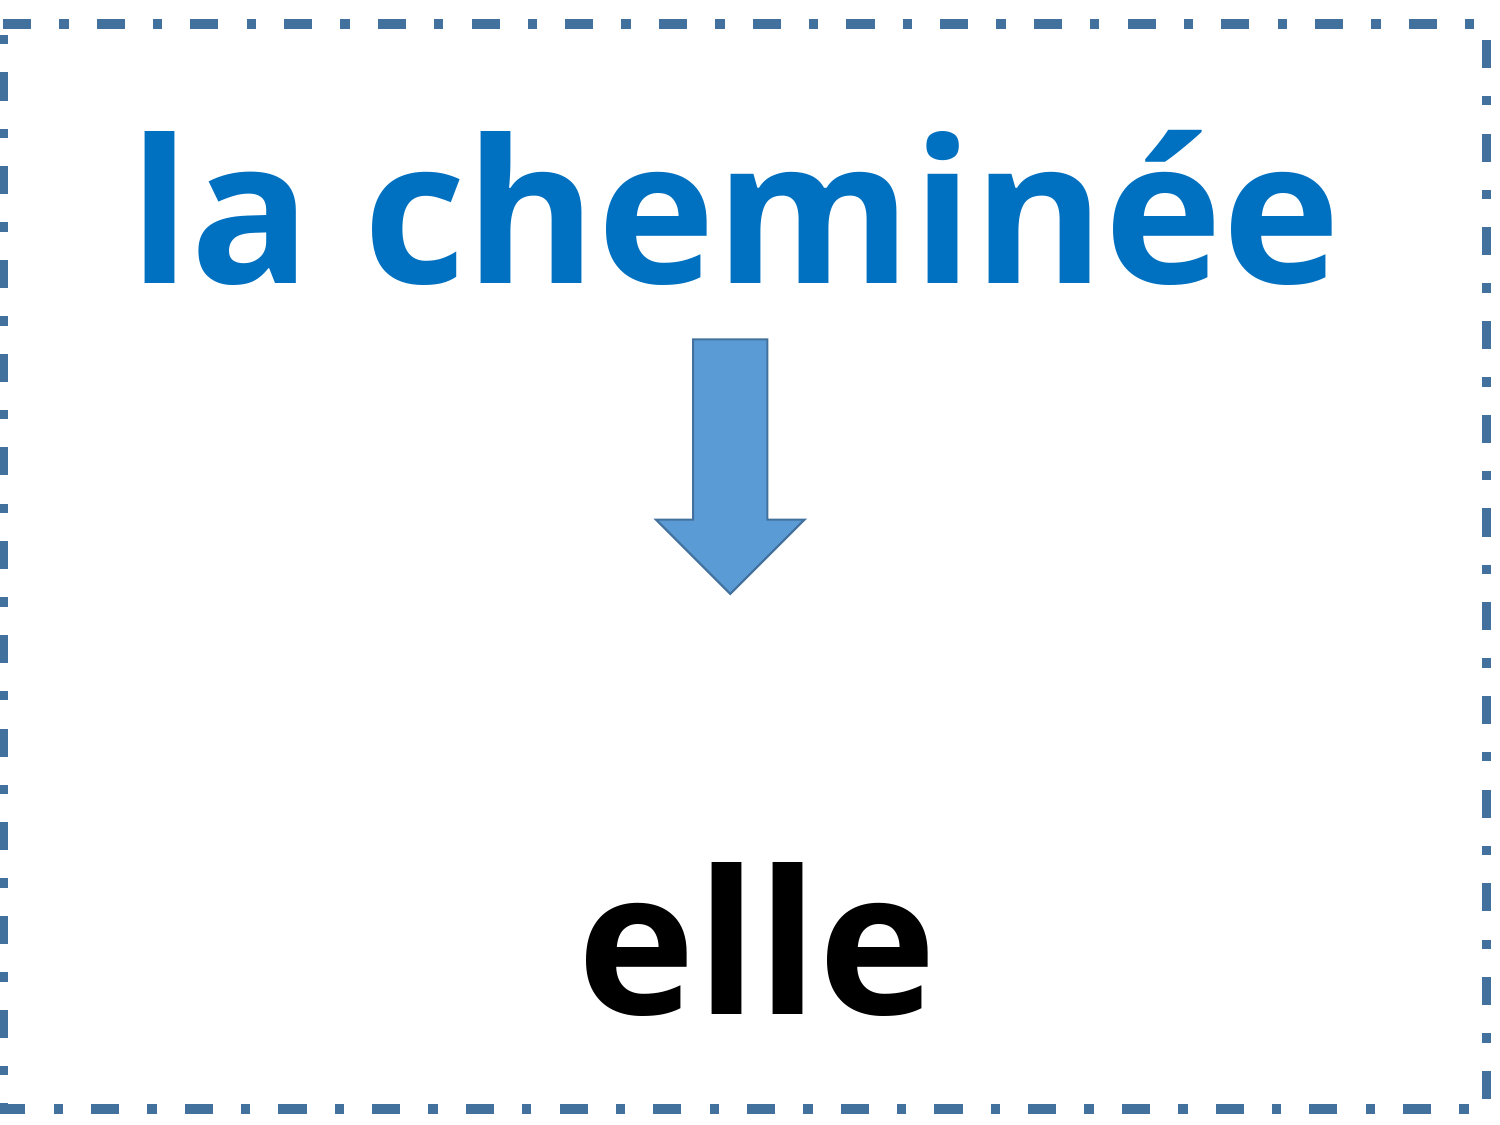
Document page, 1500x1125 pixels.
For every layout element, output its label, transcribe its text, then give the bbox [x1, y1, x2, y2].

text_box la cheminée [115, 76, 1426, 331]
text_box [656, 339, 805, 594]
text_box elle [563, 807, 1093, 1062]
